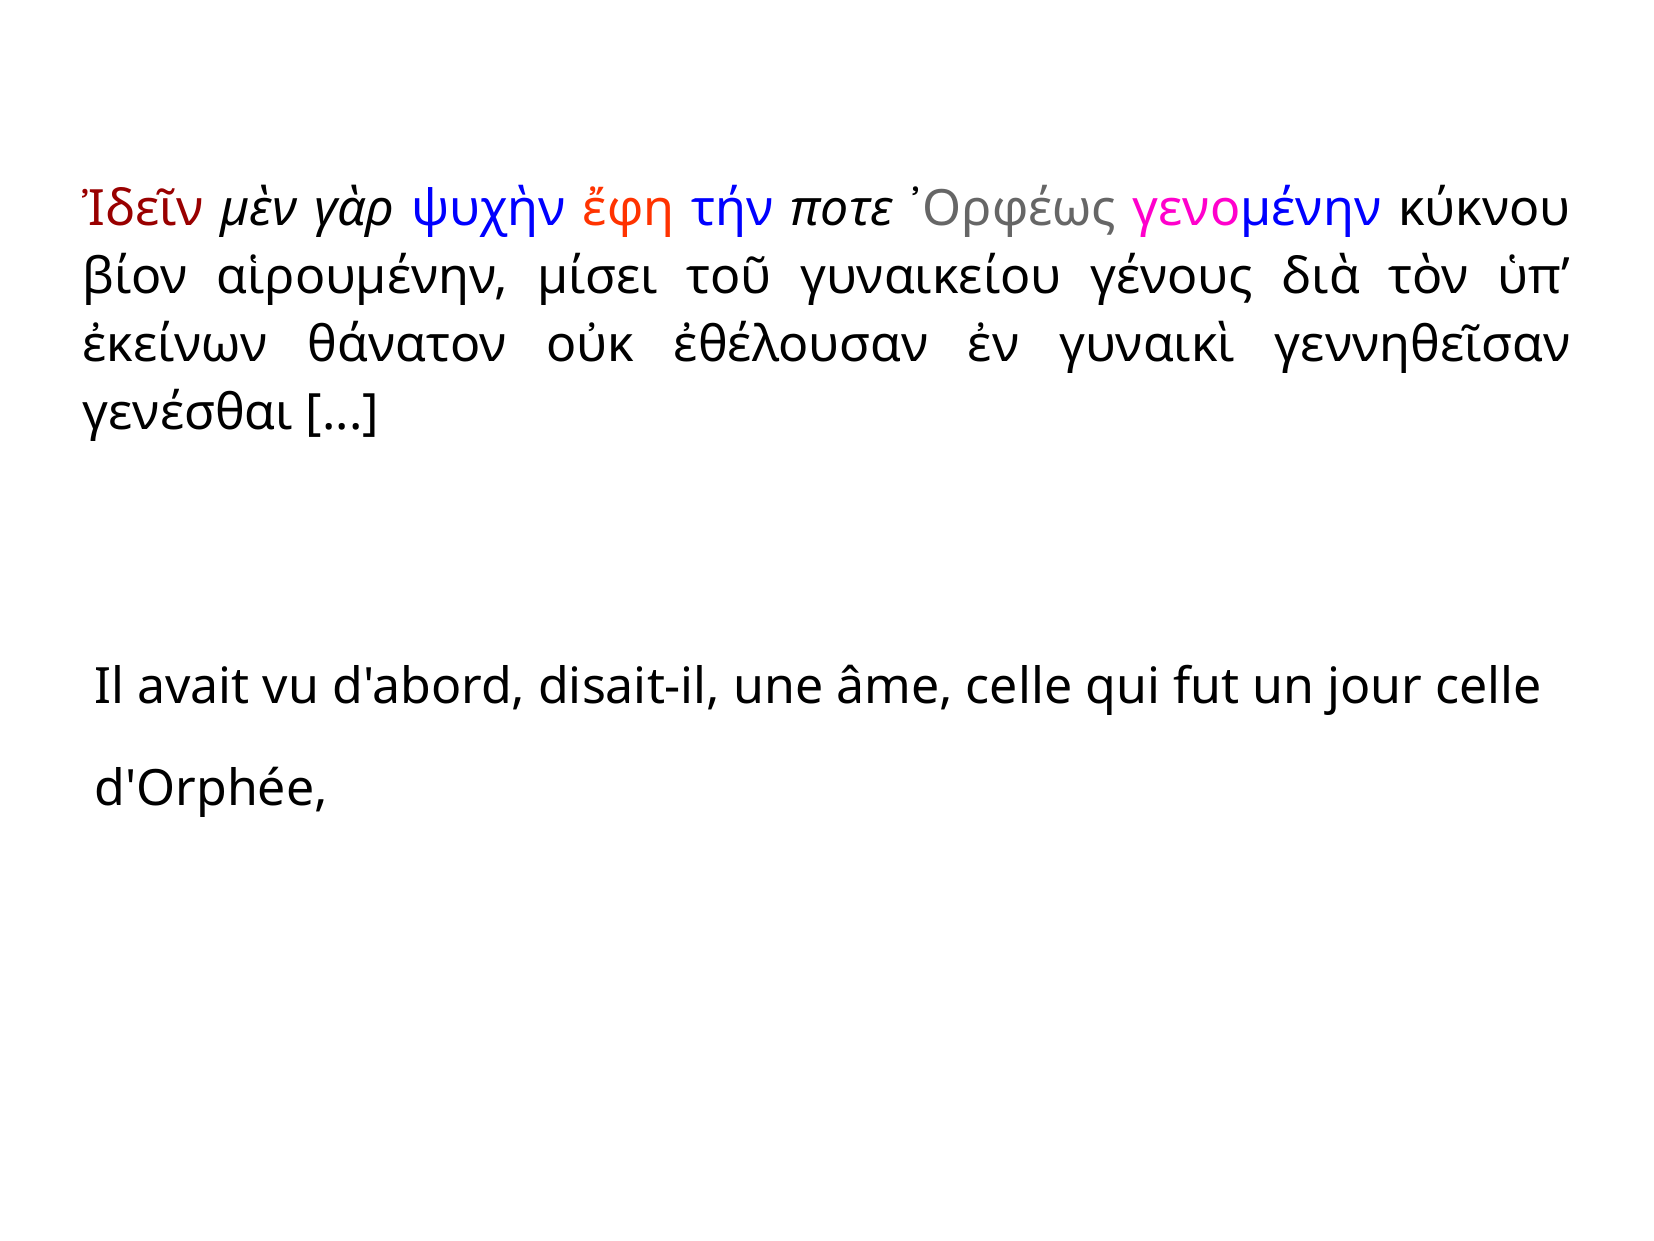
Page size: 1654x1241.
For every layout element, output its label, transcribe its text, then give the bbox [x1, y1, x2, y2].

list Il avait vu d'abord, disait-il, une âme, celle qui fut un jour celle d'Orphée, [94, 615, 1583, 1146]
title Ἰδεῖν μὲν γὰρ ψυχὴν ἔφη τήν ποτε ᾿Ορφέως γενομένην κύκνου βίον αἱρουμένην, μίσει τοῦ γυναικείου γένους διὰ τὸν ὑπ’ ἐκείνων θάνατον οὐκ ἐθέλουσαν ἐν γυναικὶ γεννηθεῖσαν γενέσθαι [...] [82, 49, 1571, 567]
